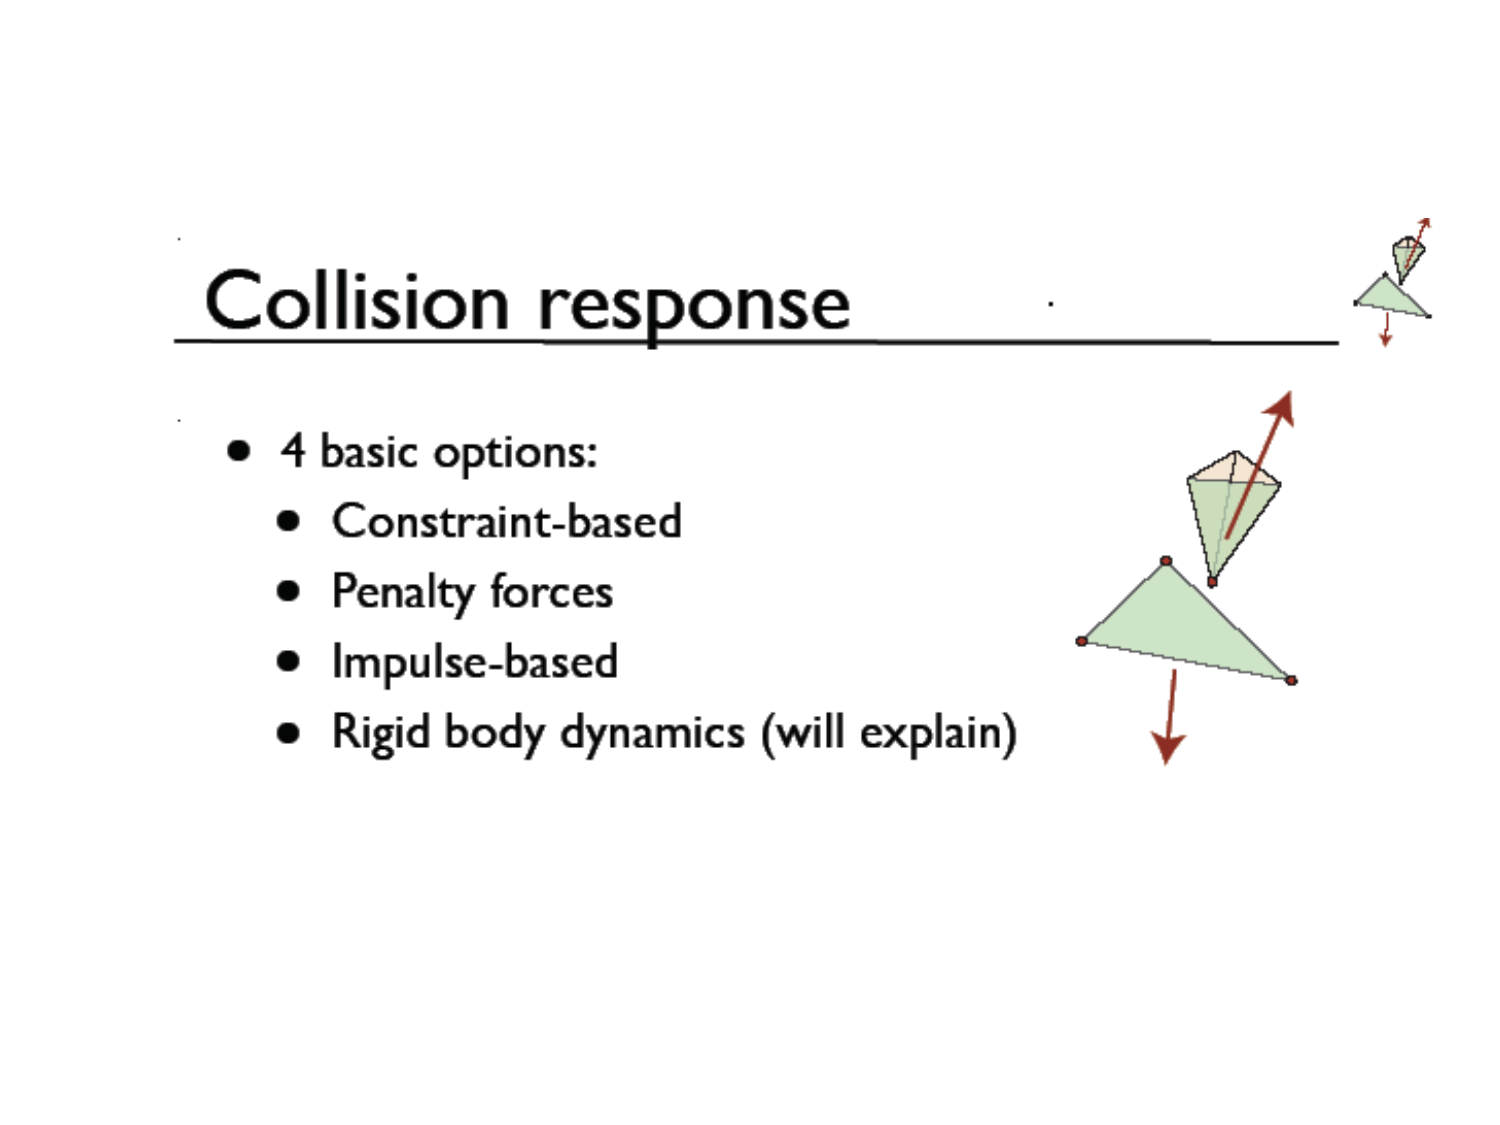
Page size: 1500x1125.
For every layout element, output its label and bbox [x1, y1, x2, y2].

picture [53, 218, 1459, 913]
